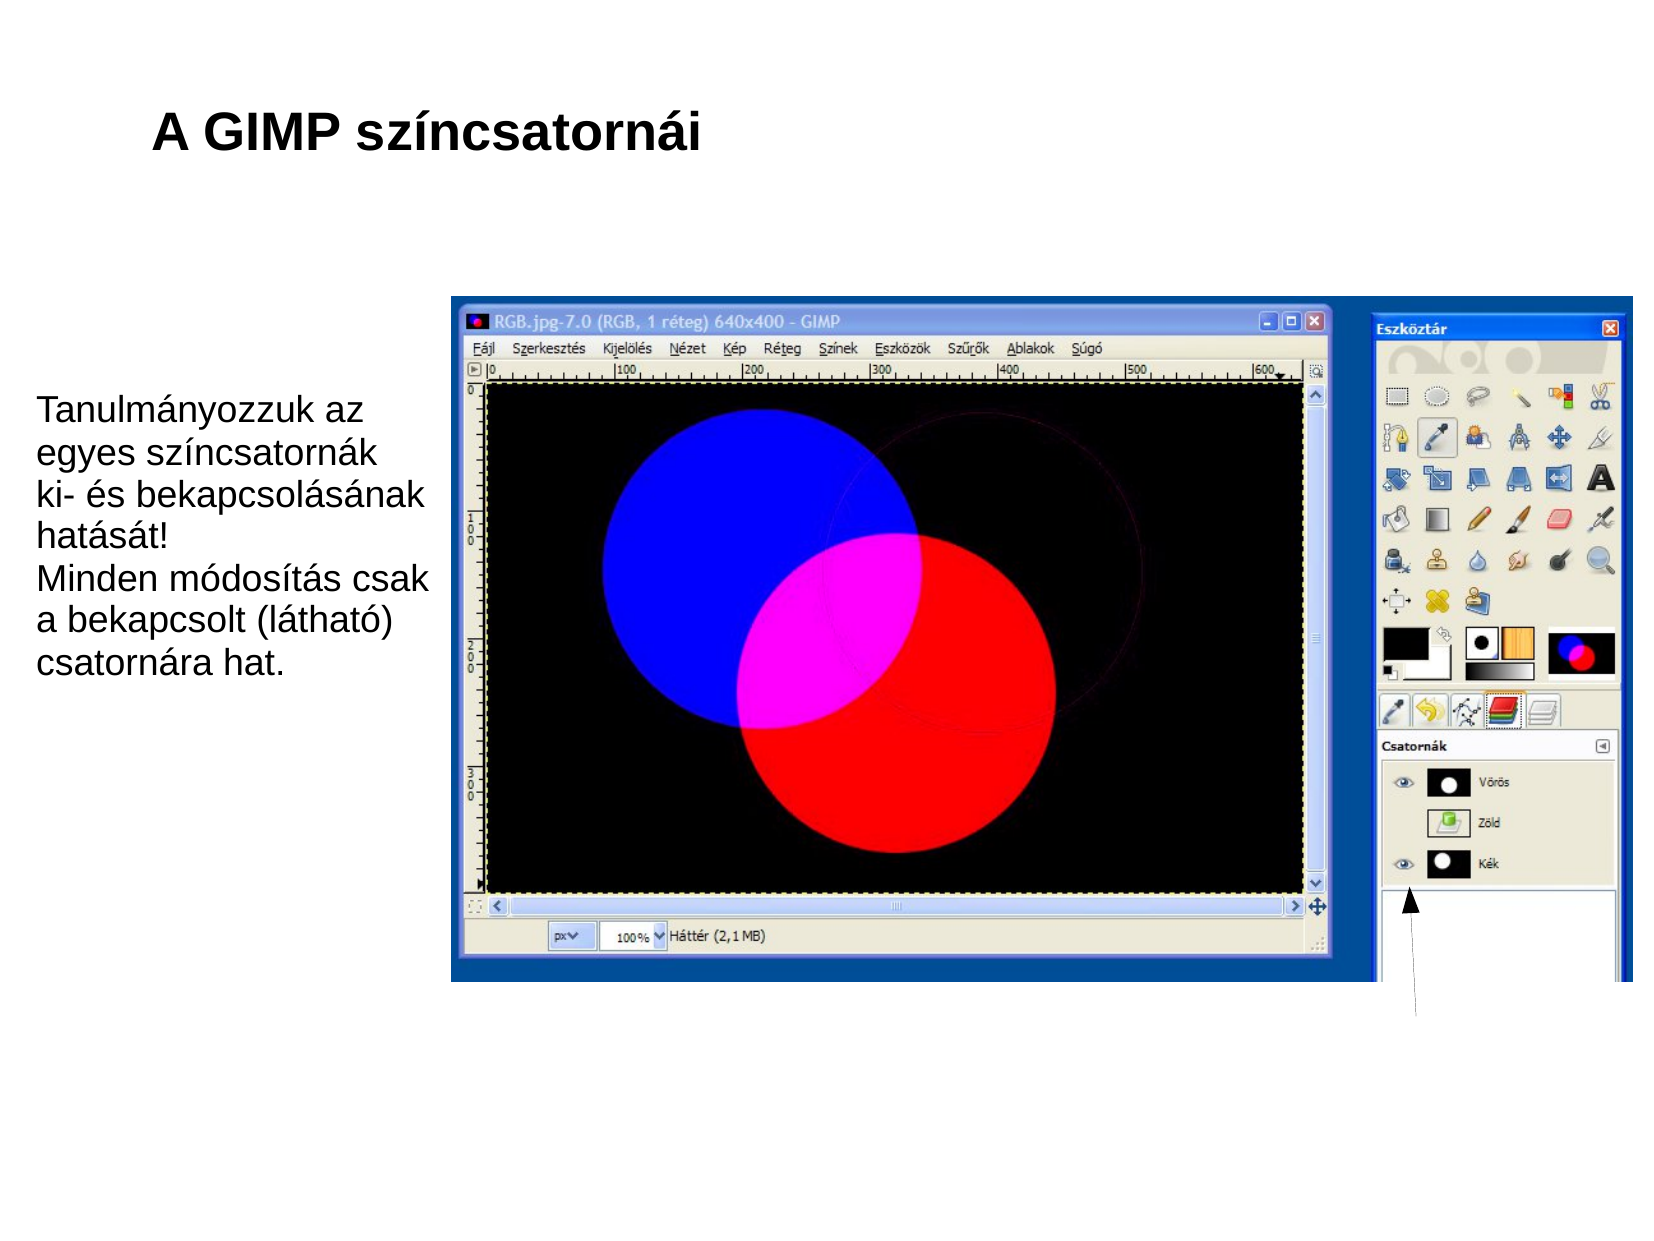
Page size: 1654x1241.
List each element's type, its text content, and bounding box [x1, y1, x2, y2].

text_box Tanulmányozzuk az egyes színcsatornák ki- és bekapcsolásának hatását! Minden módosítás csak a bekapcsolt (látható) csatornára hat. [21, 381, 445, 691]
text_box A GIMP színcsatornái [136, 93, 719, 171]
picture [451, 296, 1633, 982]
